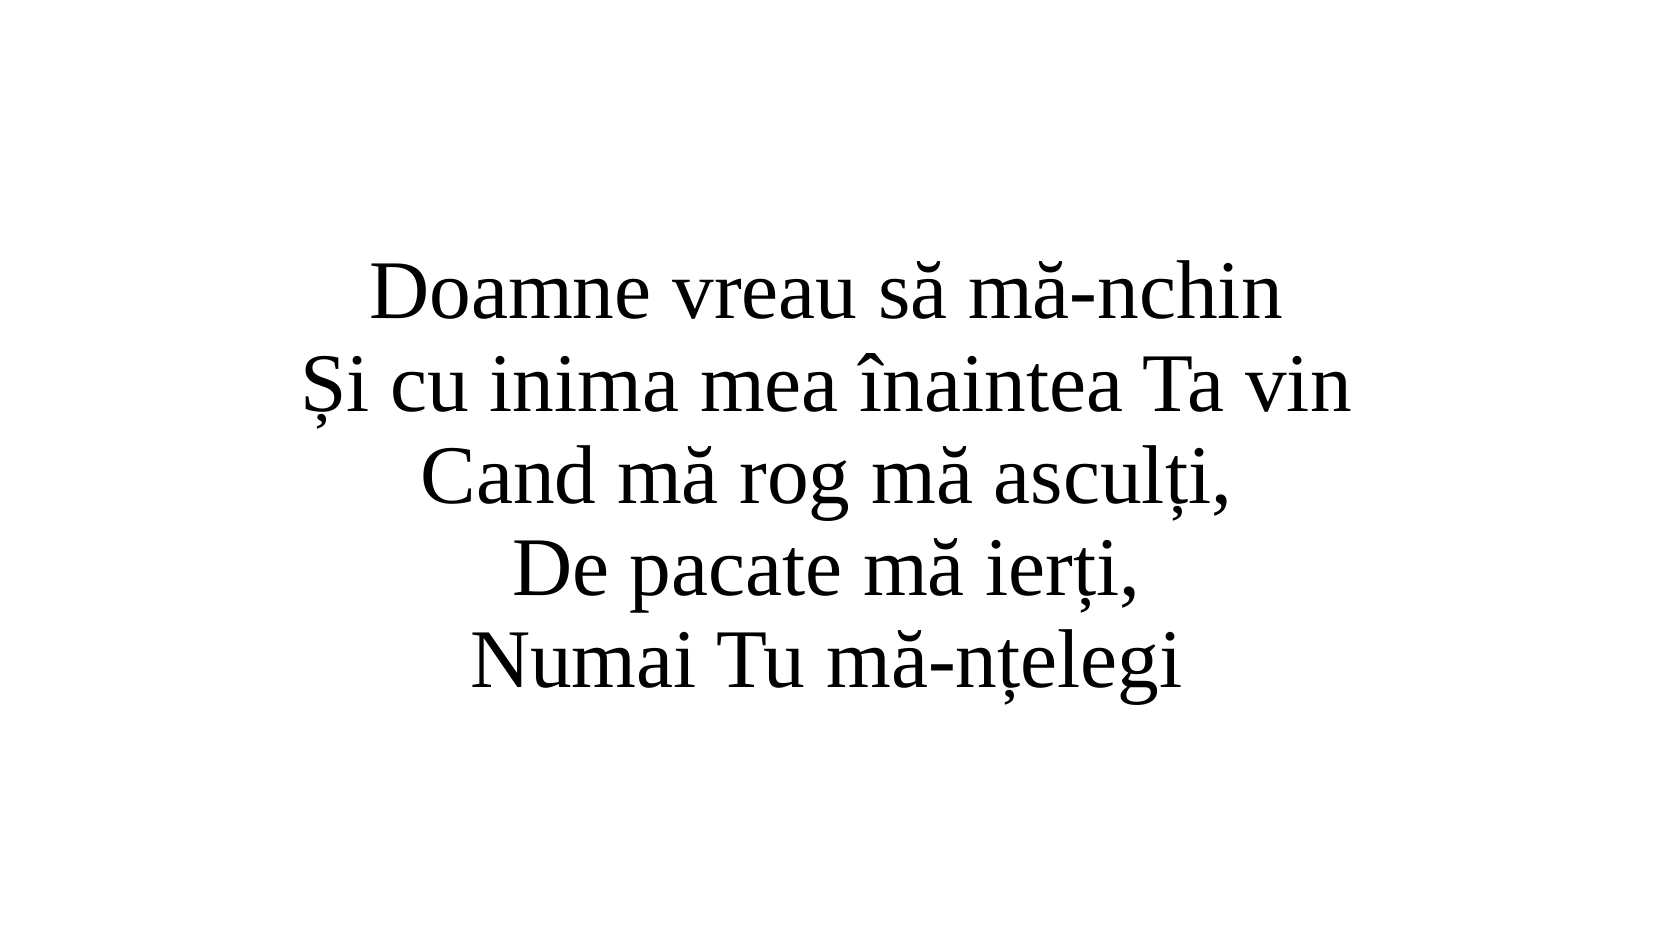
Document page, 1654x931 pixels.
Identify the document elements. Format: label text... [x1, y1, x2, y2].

subtitle Doamne vreau să mă-nchin Și cu inima mea înaintea Ta vin Cand mă rog mă asculți, De pacate mă ierți, Numai Tu mă-nțelegi [165, 205, 1489, 745]
